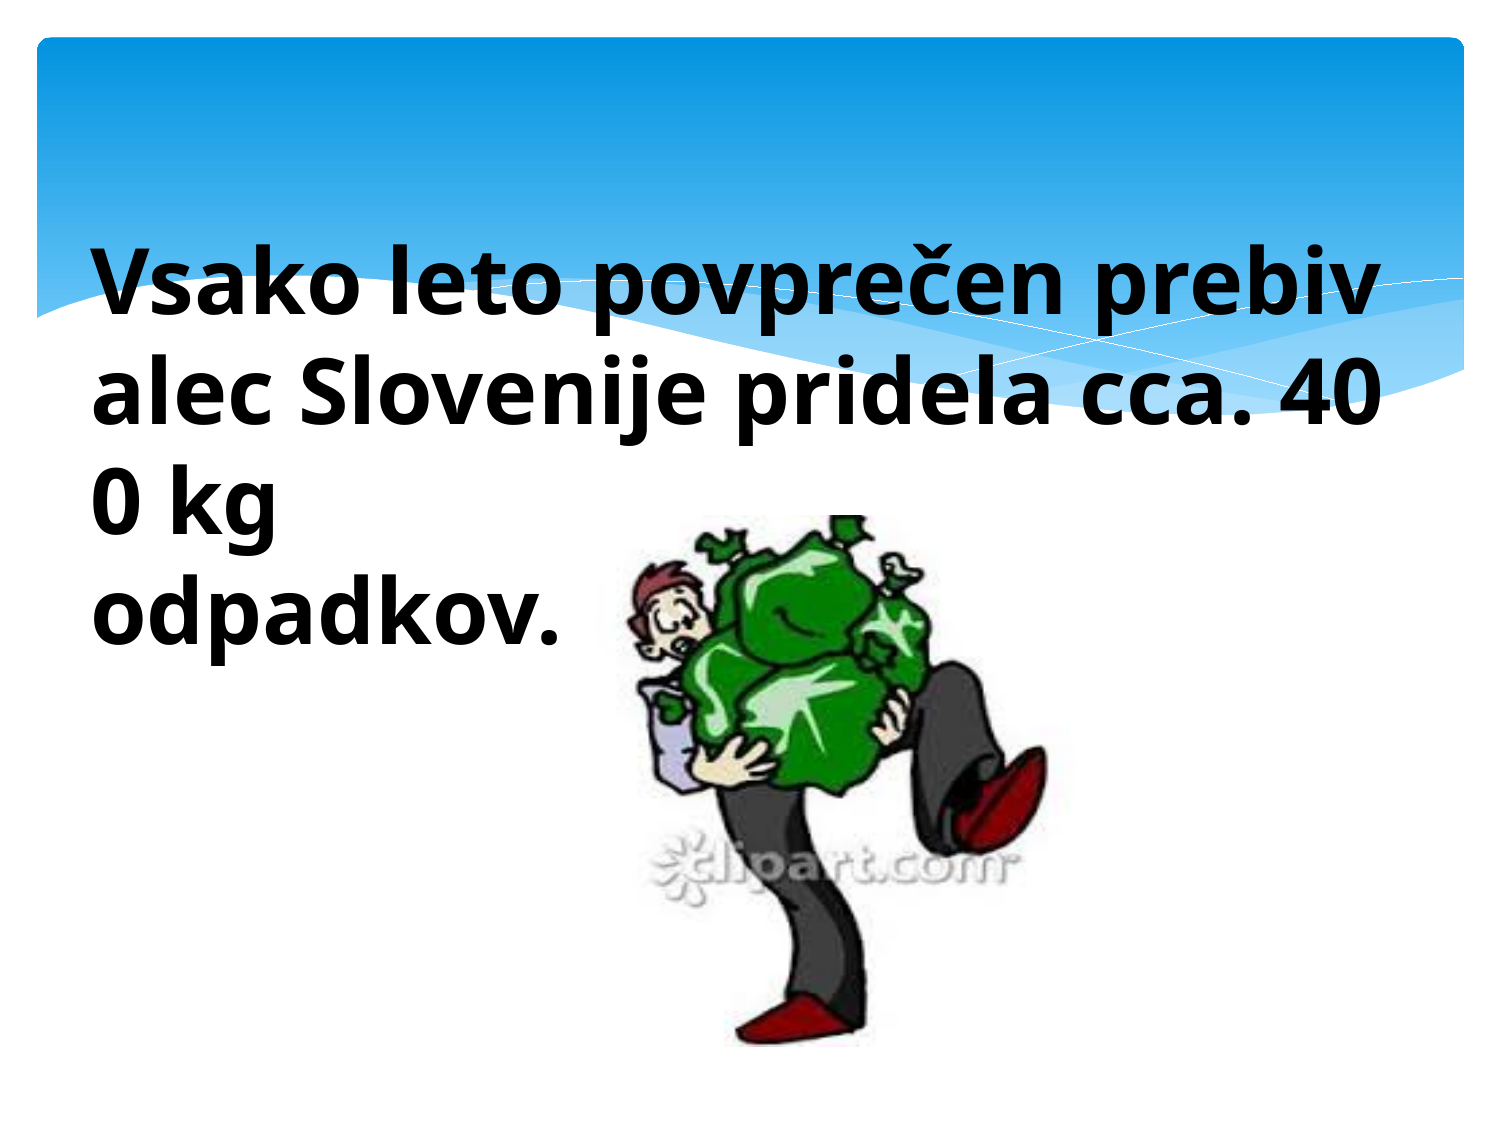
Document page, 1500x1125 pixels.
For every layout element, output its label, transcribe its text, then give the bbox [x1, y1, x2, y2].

title Vsako leto povprečen prebivalec Slovenije pridela cca. 400 kg odpadkov. [75, 55, 1425, 941]
picture [596, 515, 1081, 1047]
